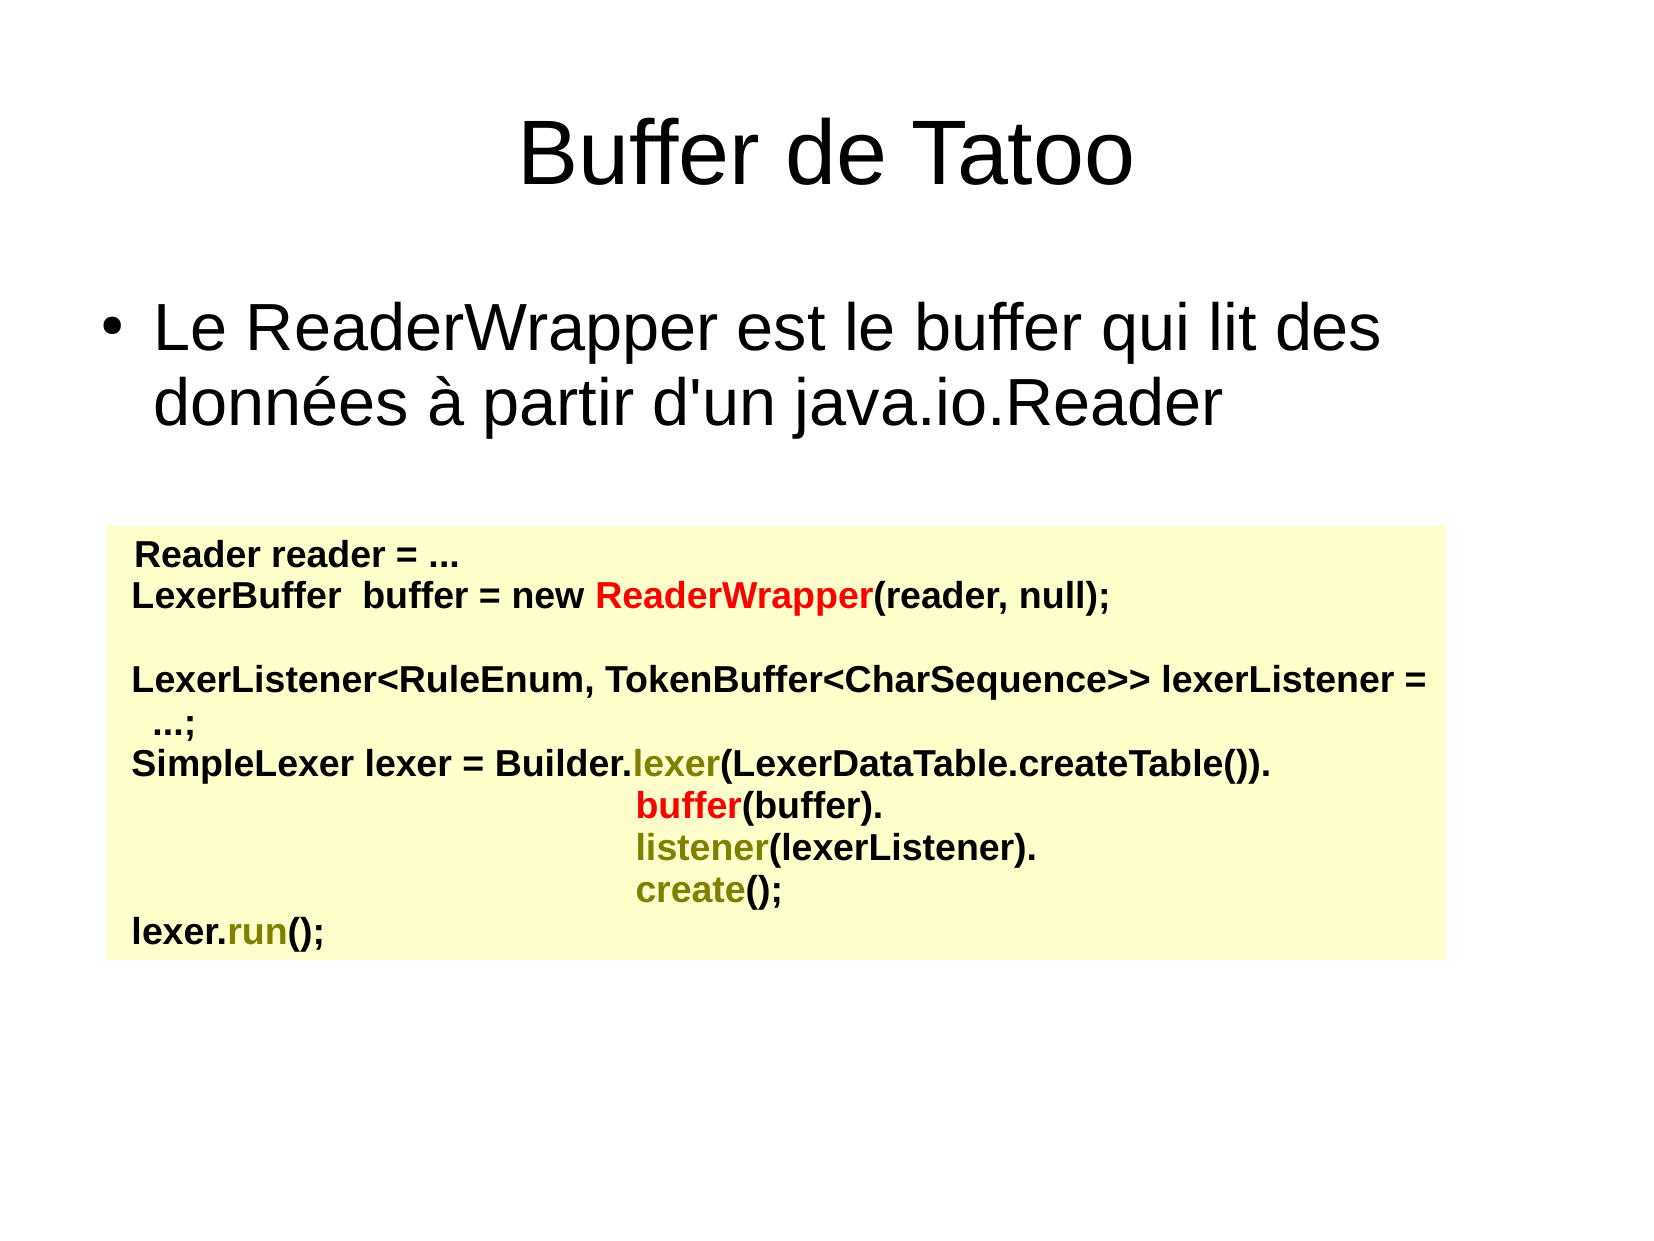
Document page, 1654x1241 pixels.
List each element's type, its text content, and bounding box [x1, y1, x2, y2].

list Le ReaderWrapper est le buffer qui lit des données à partir d'un java.io.Reader [82, 290, 1571, 473]
title Buffer de Tatoo [82, 49, 1571, 257]
text_box Reader reader = ... LexerBuffer buffer = new ReaderWrapper(reader, null); LexerListener<RuleEnum, TokenBuffer<CharSequence>> lexerListener = ...; SimpleLexer lexer = Builder.lexer(LexerDataTable.createTable()). buffer(buffer). listener(lexerListener). create(); lexer.run(); [106, 525, 1446, 961]
